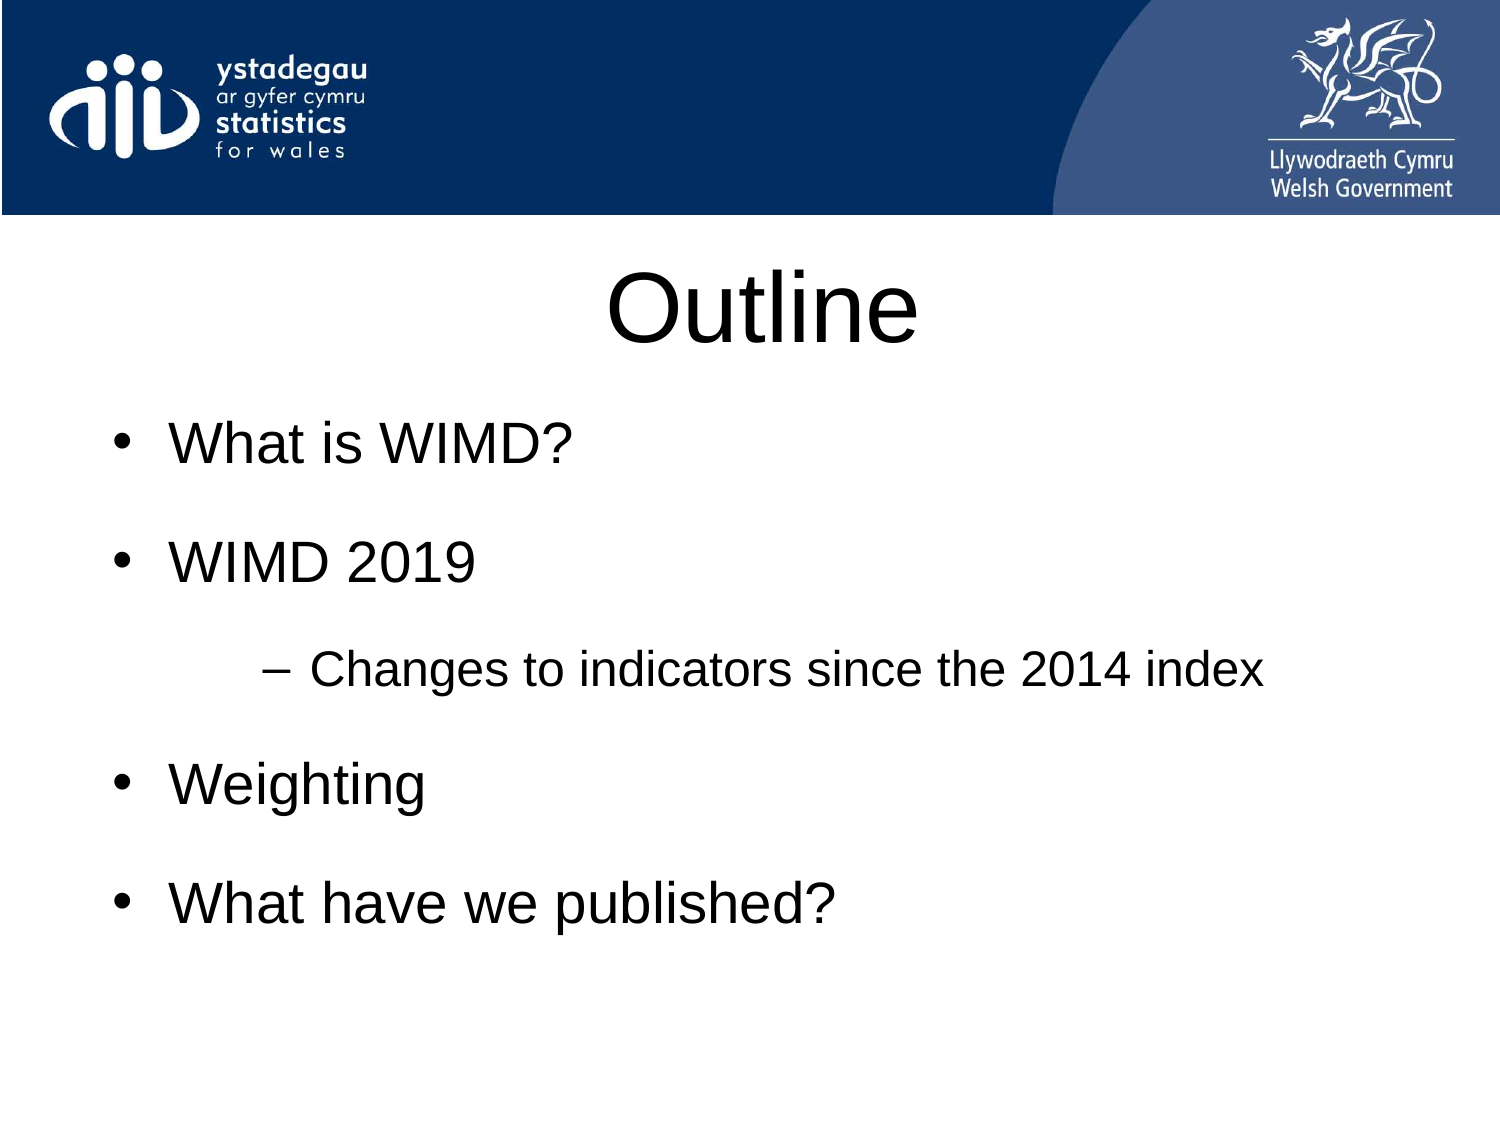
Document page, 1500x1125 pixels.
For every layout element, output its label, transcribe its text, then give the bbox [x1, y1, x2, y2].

list What is WIMD? WIMD 2019 Changes to indicators since the 2014 index Weighting What have we published? [97, 362, 1362, 1006]
picture [2, 0, 1500, 215]
title Outline [572, 231, 955, 375]
